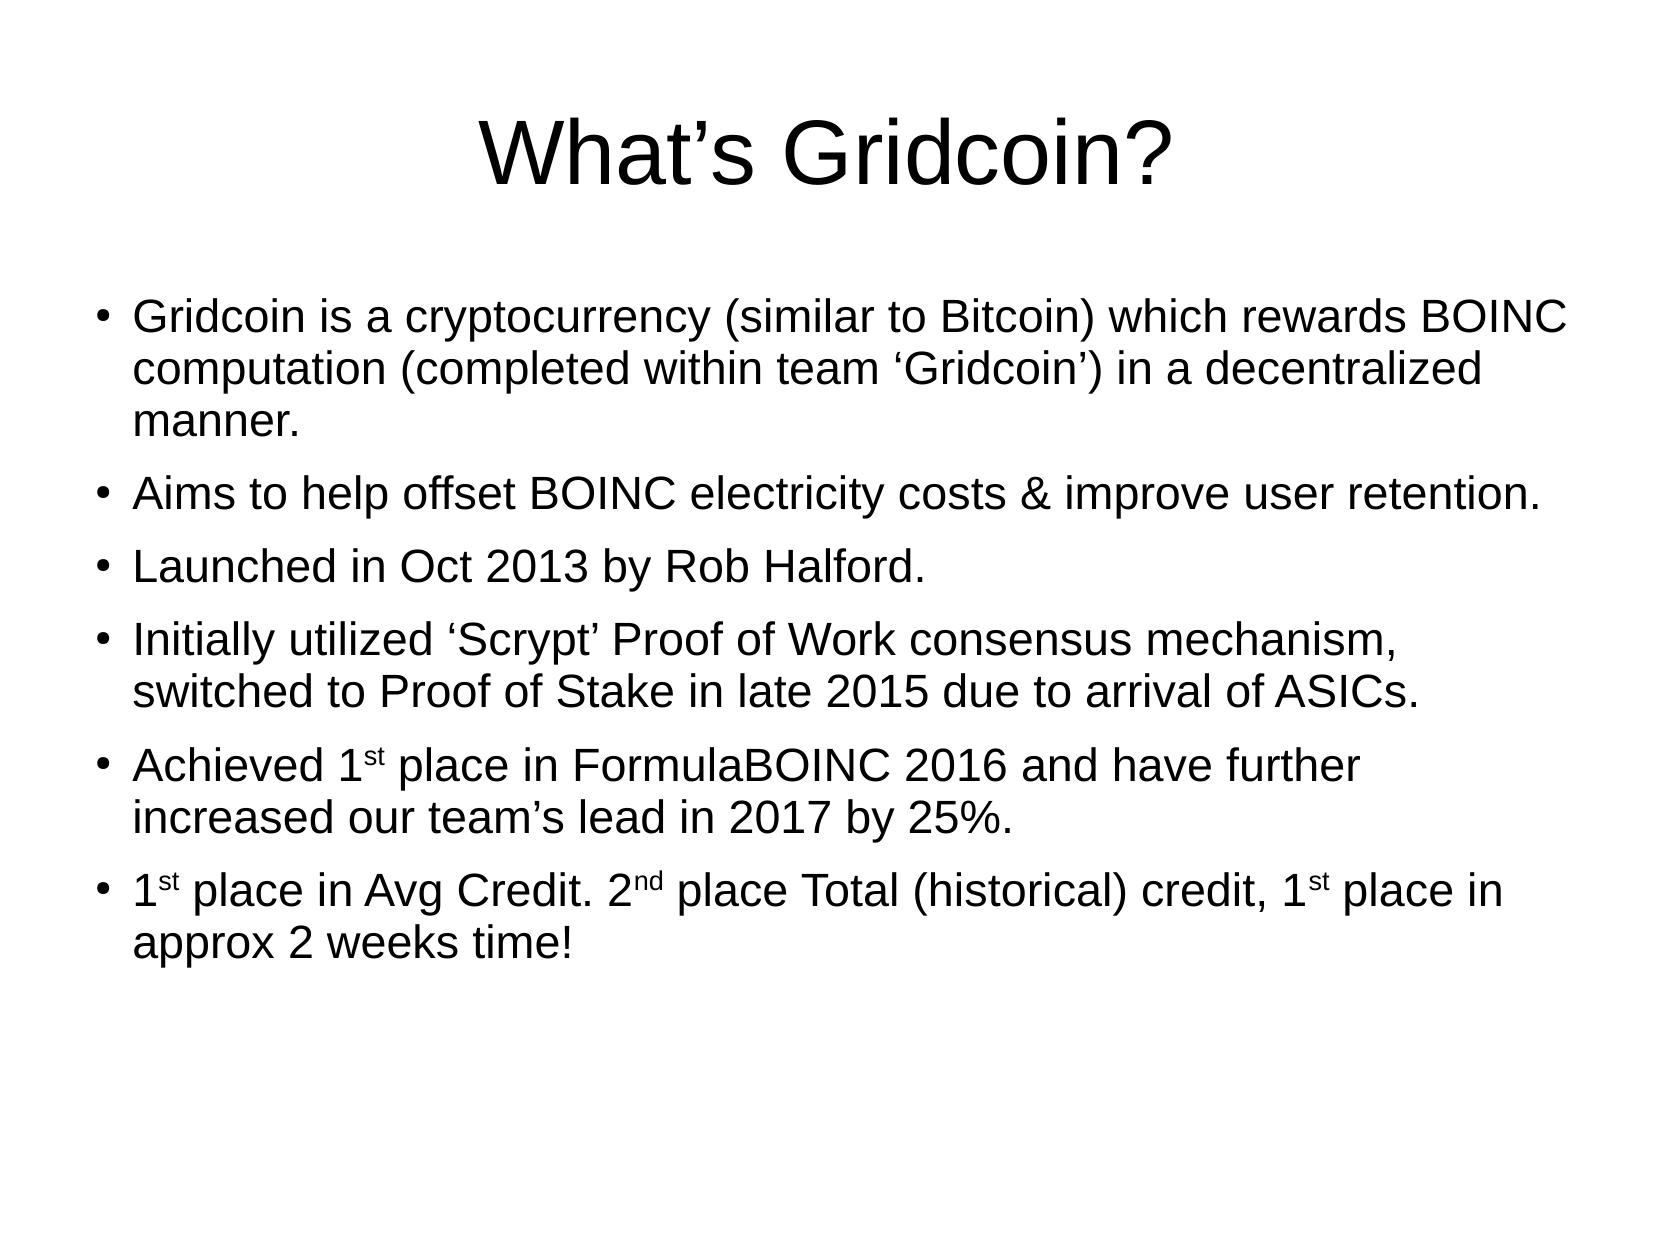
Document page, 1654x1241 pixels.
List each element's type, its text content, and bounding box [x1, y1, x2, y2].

list Gridcoin is a cryptocurrency (similar to Bitcoin) which rewards BOINC computation (completed within team ‘Gridcoin’) in a decentralized manner. Aims to help offset BOINC electricity costs & improve user retention. Launched in Oct 2013 by Rob Halford. Initially utilized ‘Scrypt’ Proof of Work consensus mechanism, switched to Proof of Stake in late 2015 due to arrival of ASICs. Achieved 1st place in FormulaBOINC 2016 and have further increased our team’s lead in 2017 by 25%. 1st place in Avg Credit. 2nd place Total (historical) credit, 1st place in approx 2 weeks time! [82, 290, 1571, 1010]
title What’s Gridcoin? [82, 49, 1571, 257]
